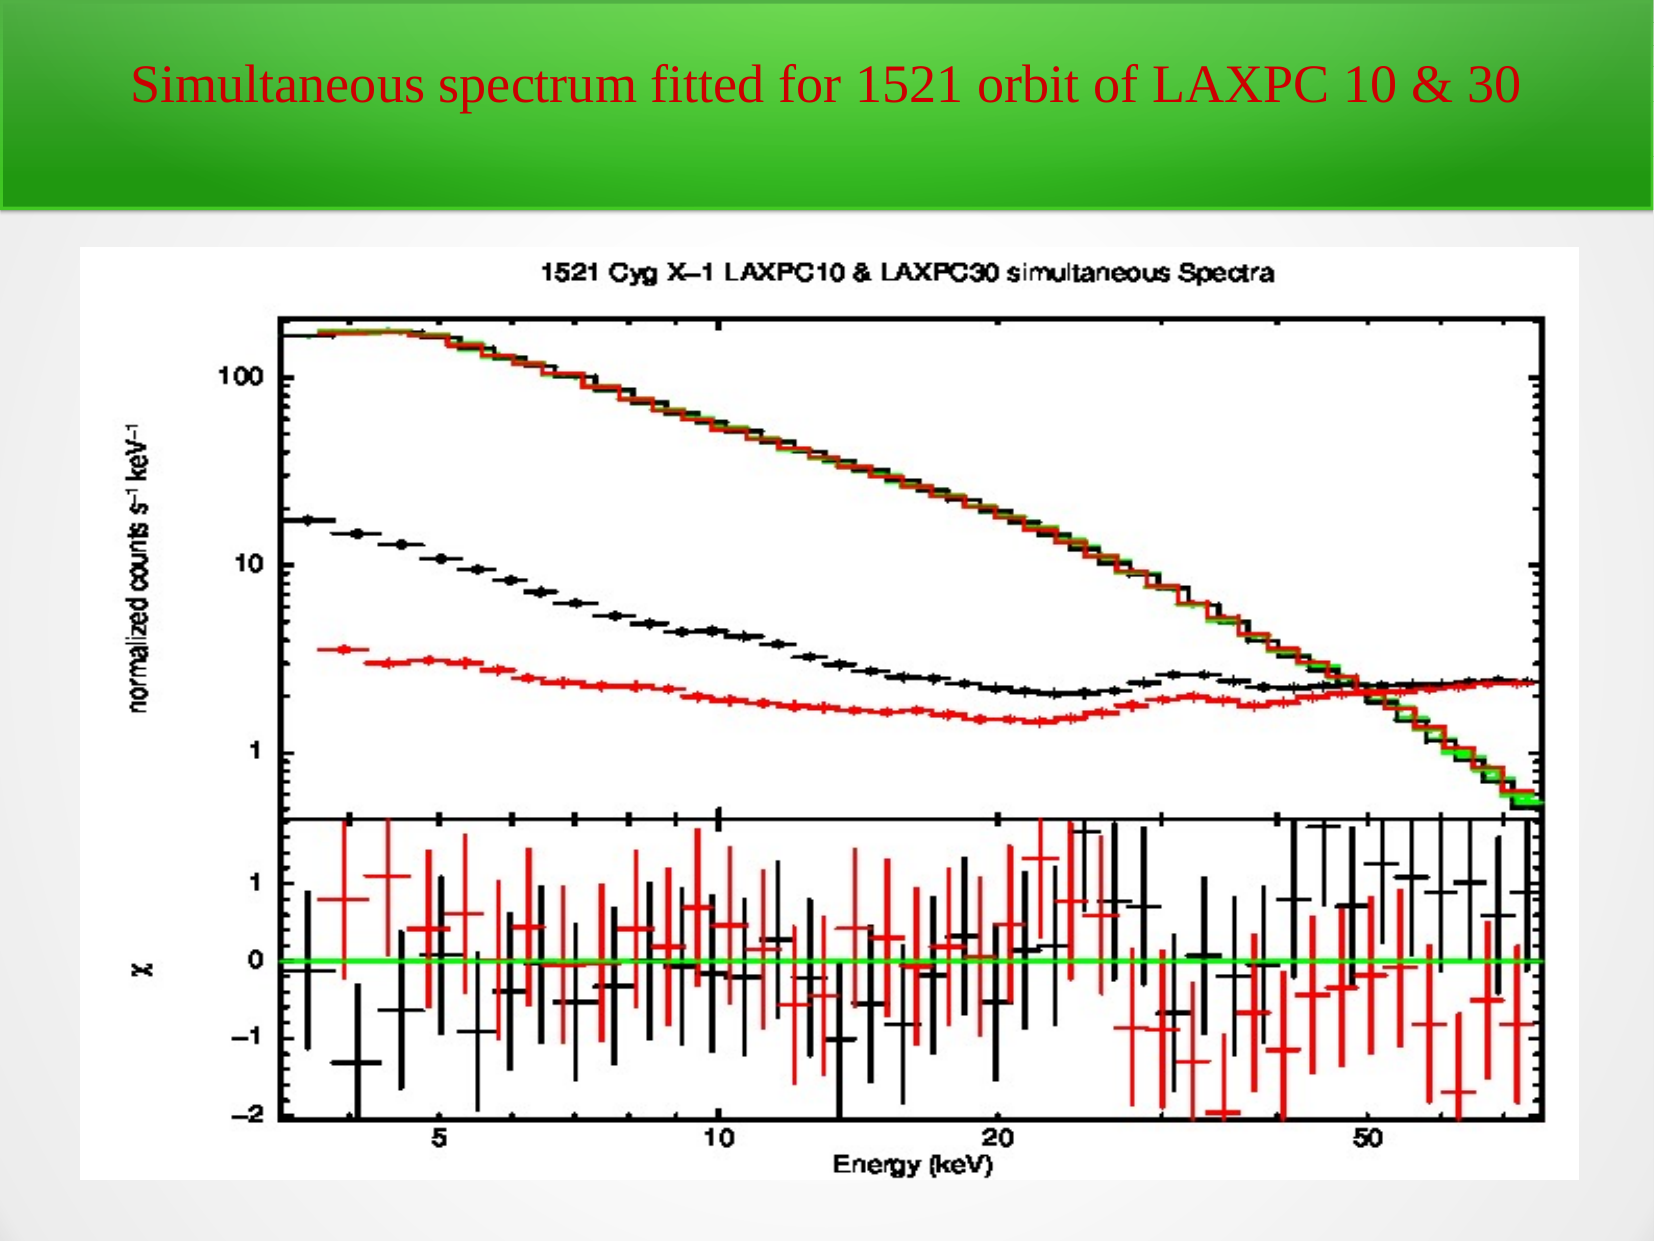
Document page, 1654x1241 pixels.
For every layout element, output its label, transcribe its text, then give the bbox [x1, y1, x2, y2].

picture [80, 247, 1579, 1180]
title Simultaneous spectrum fitted for 1521 orbit of LAXPC 10 & 30 [82, 31, 1571, 136]
